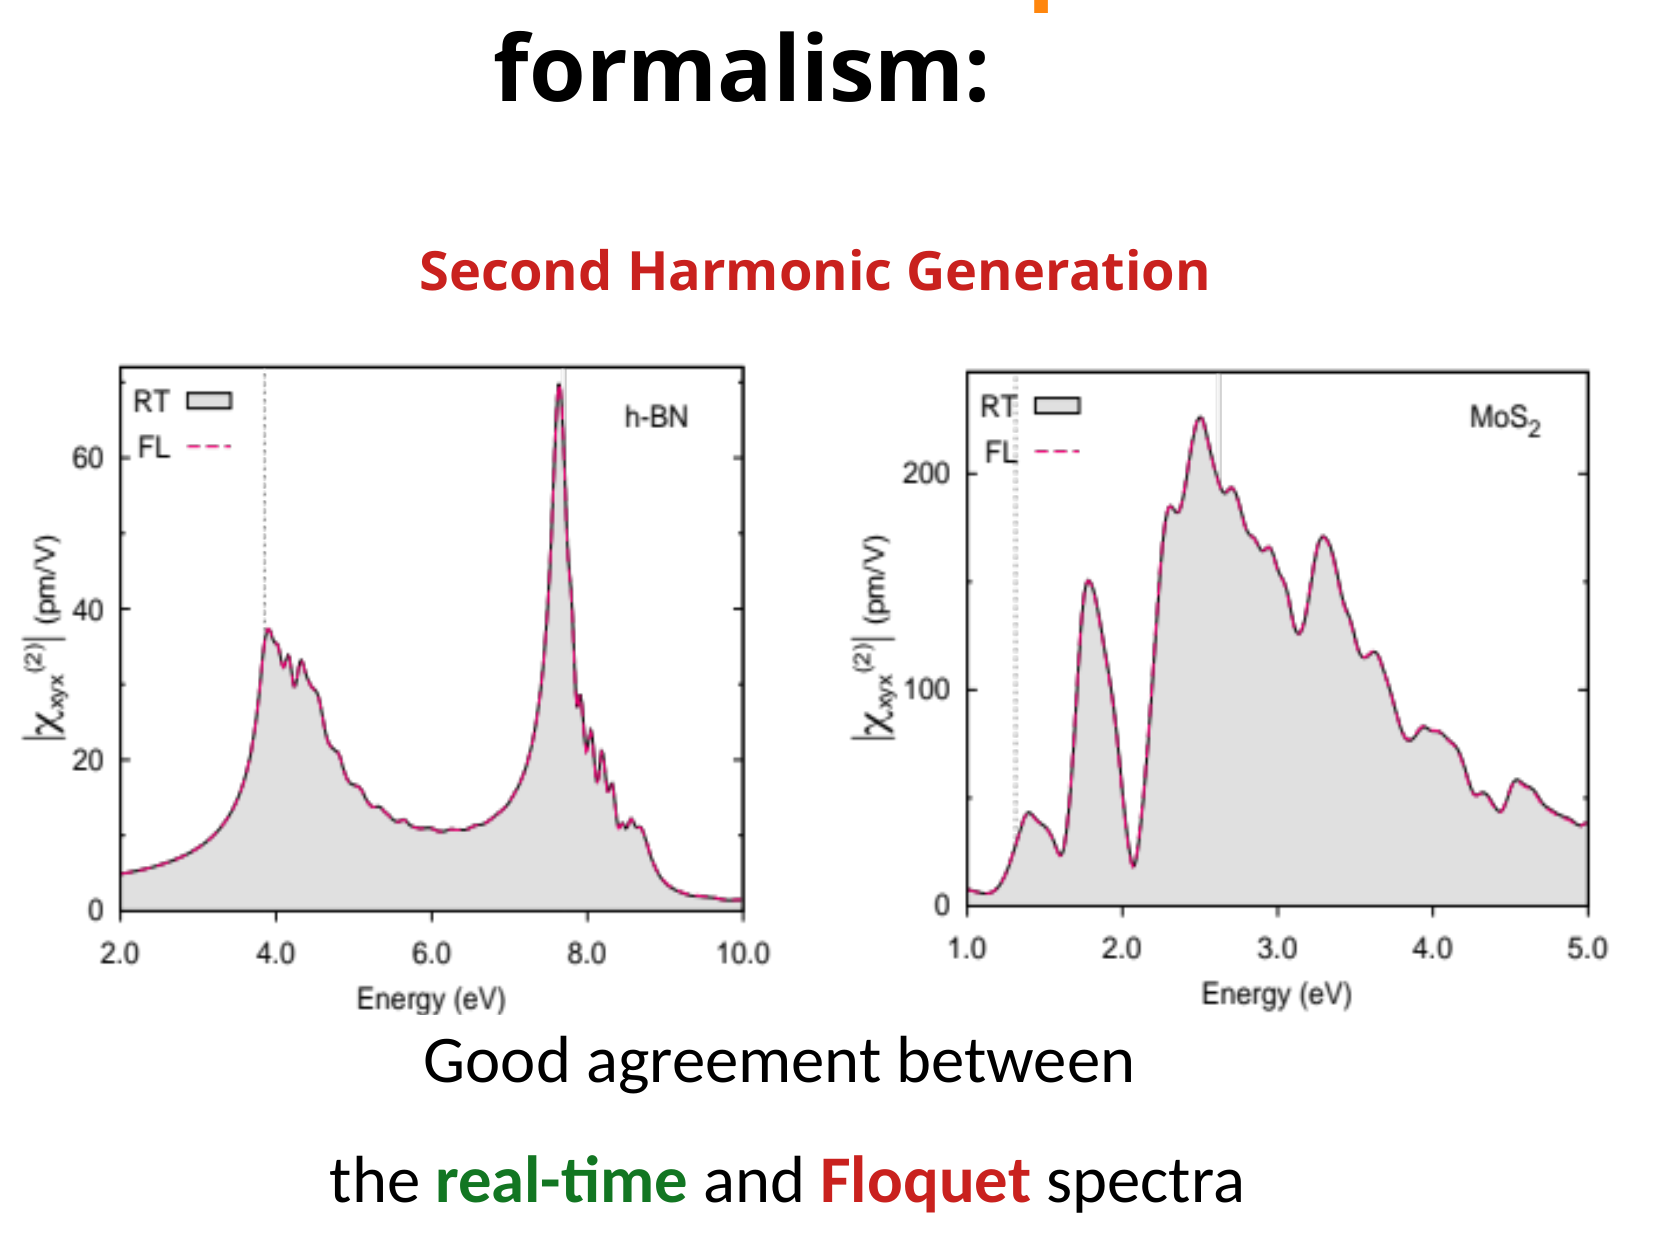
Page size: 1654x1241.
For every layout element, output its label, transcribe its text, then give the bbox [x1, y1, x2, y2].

picture [15, 339, 792, 1015]
title Results with Floquet formalism: [30, 45, 1456, 136]
picture [846, 339, 1636, 1015]
text_box Second Harmonic Generation [405, 225, 1246, 301]
text_box Good agreement between the real-time and Floquet spectra [255, 968, 1321, 1223]
